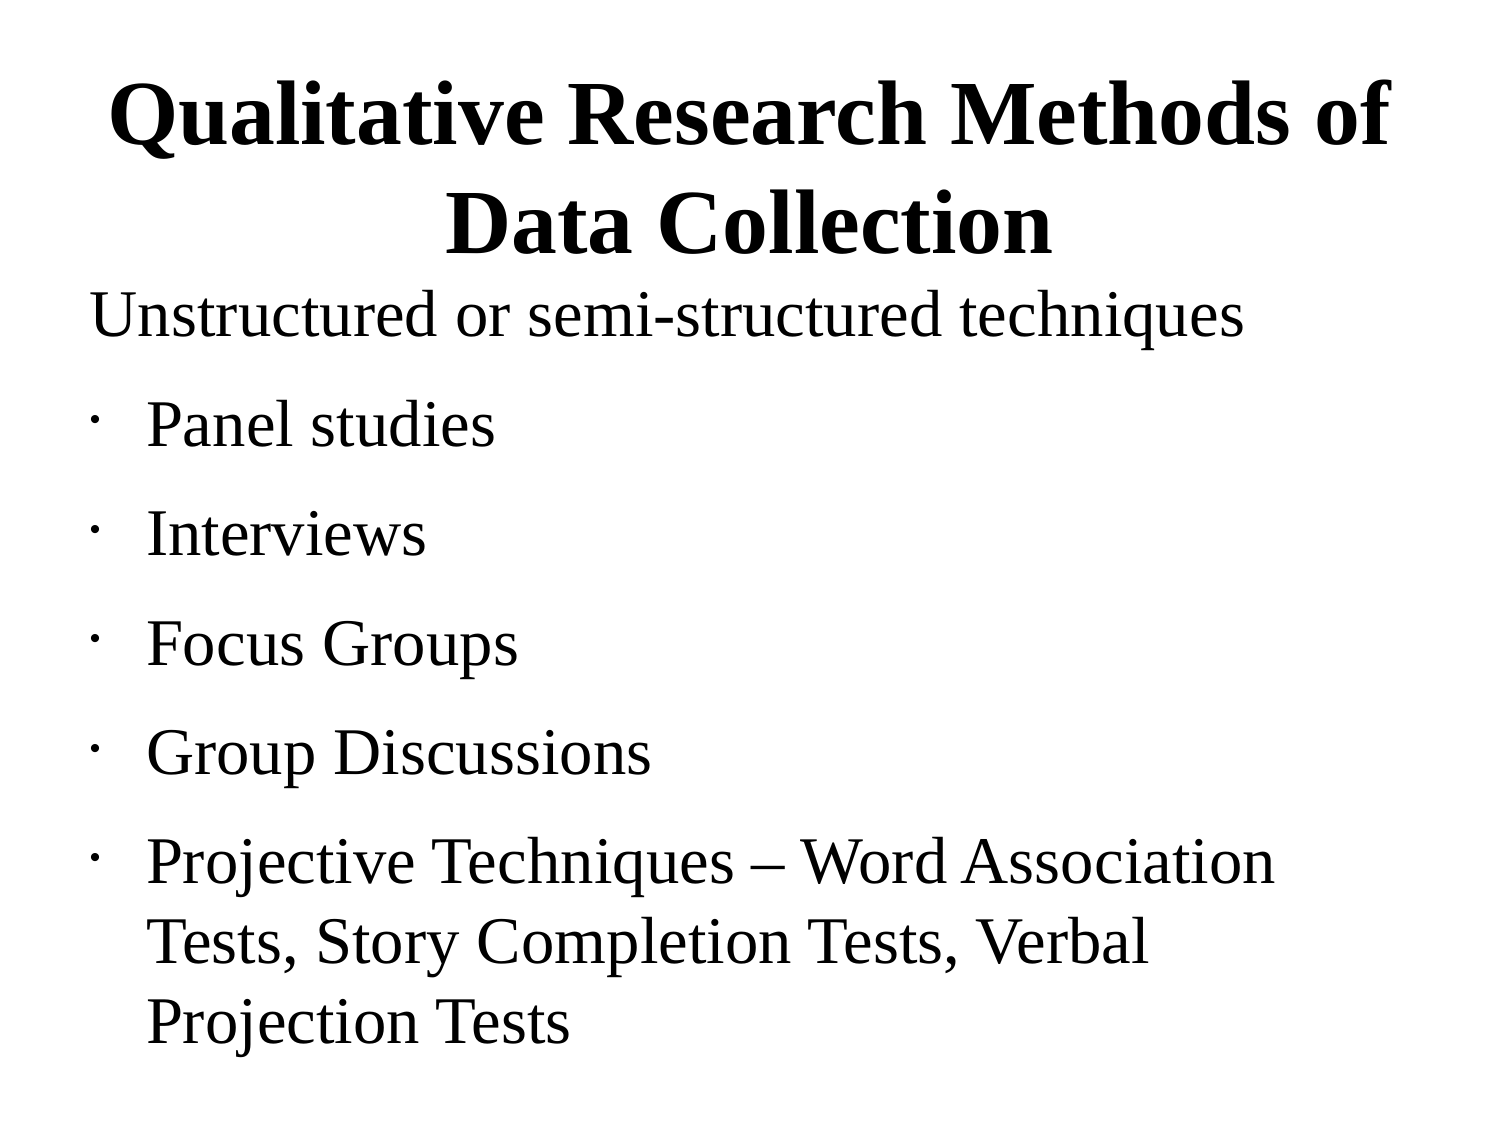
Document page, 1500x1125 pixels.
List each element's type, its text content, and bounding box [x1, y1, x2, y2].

title Qualitative Research Methods of Data Collection [0, 45, 1500, 233]
list Unstructured or semi-structured techniques Panel studies Interviews Focus Groups Group Discussions Projective Techniques – Word Association Tests, Story Completion Tests, Verbal Projection Tests [75, 262, 1425, 1005]
